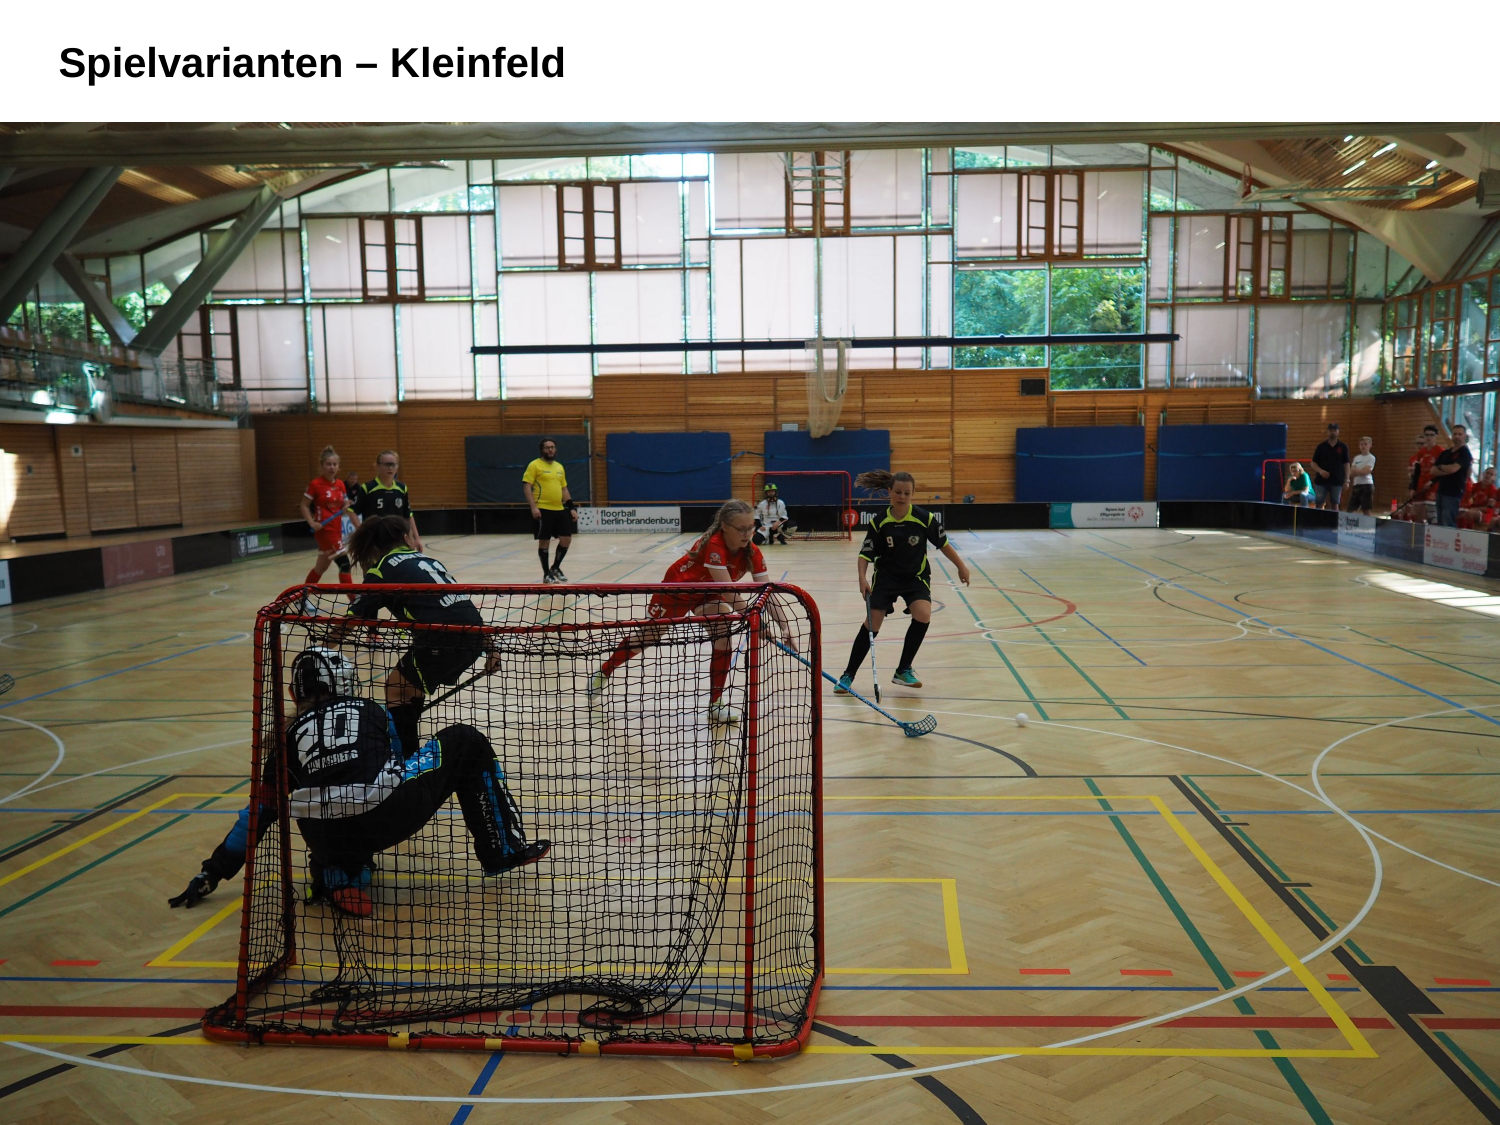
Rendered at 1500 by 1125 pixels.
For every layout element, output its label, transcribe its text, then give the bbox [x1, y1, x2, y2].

text_box Spielvarianten – Kleinfeld [43, 28, 1466, 94]
picture [0, 122, 1500, 1125]
